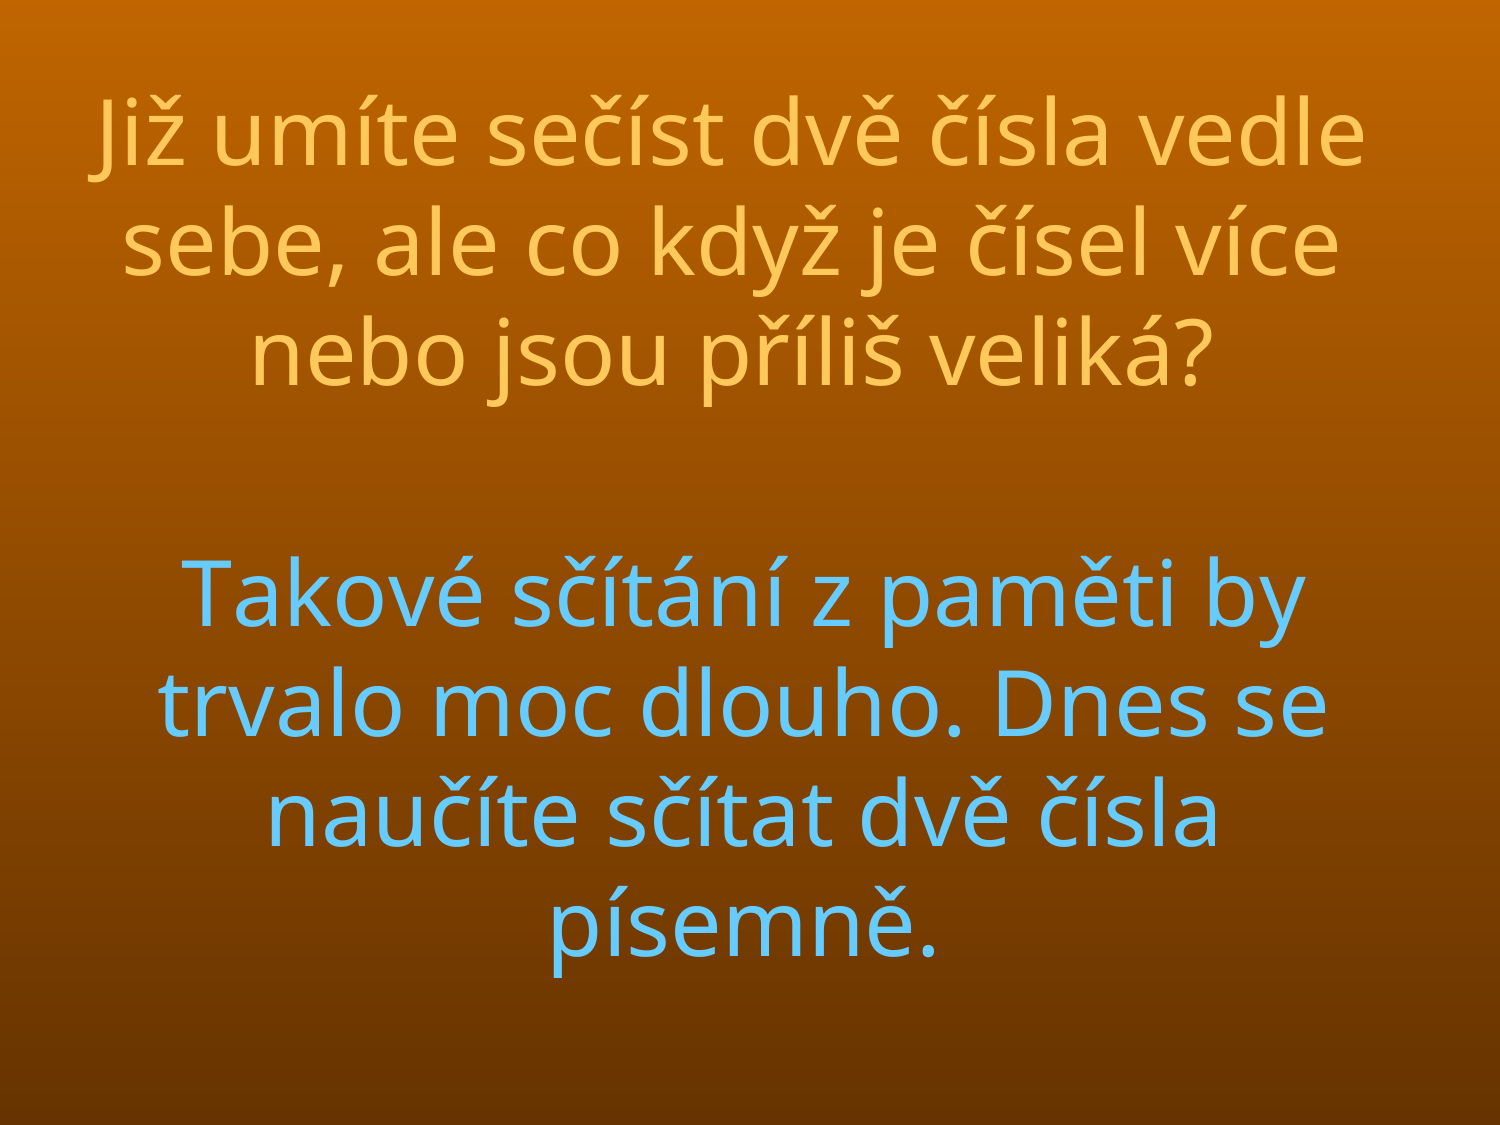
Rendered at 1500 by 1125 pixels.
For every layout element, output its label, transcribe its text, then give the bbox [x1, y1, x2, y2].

text_box Takové sčítání z paměti by trvalo moc dlouho. Dnes se naučíte sčítat dvě čísla písemně. [53, 527, 1436, 983]
text_box Již umíte sečíst dvě čísla vedle sebe, ale co když je čísel více nebo jsou příliš veliká? [76, 66, 1388, 412]
